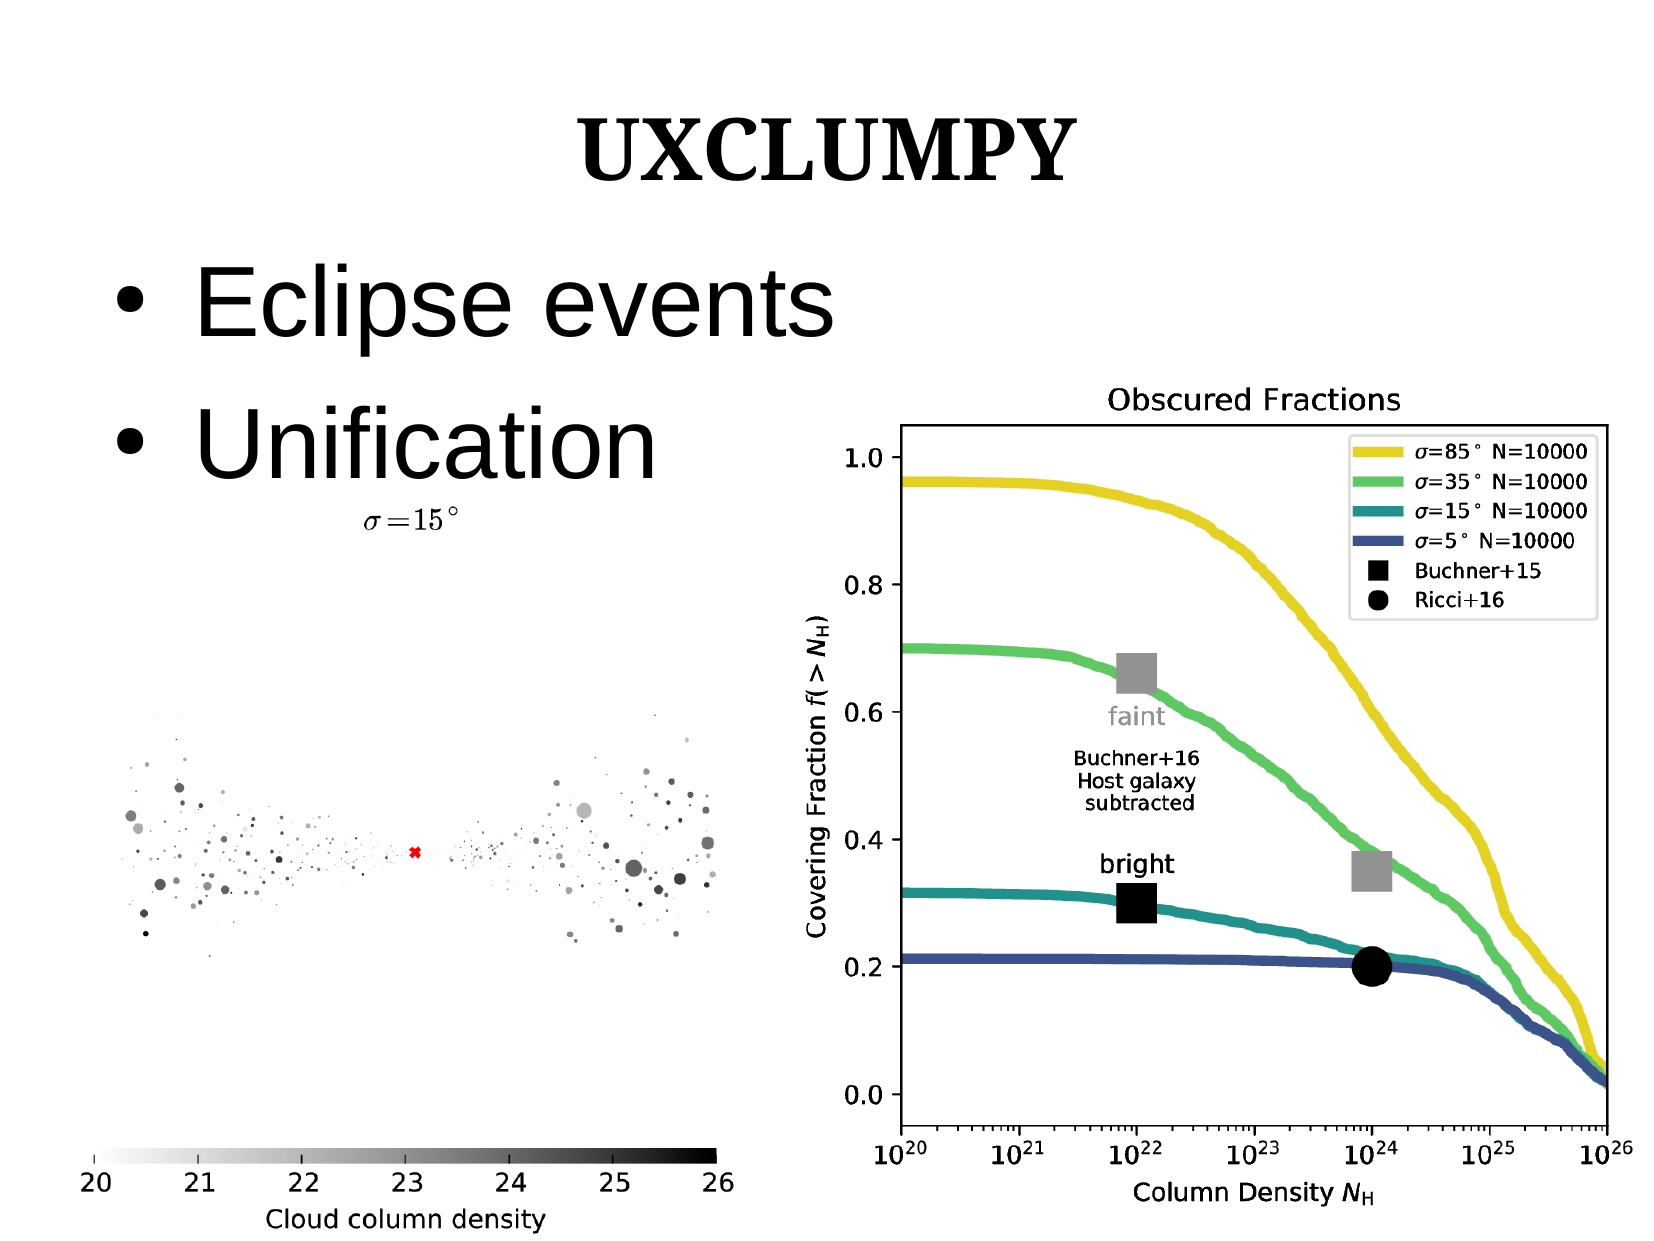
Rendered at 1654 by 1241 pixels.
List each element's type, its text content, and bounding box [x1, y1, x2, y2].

picture [16, 368, 1654, 1241]
list Eclipse events Unification [94, 154, 1583, 874]
title UXCLUMPY [82, 43, 1571, 251]
